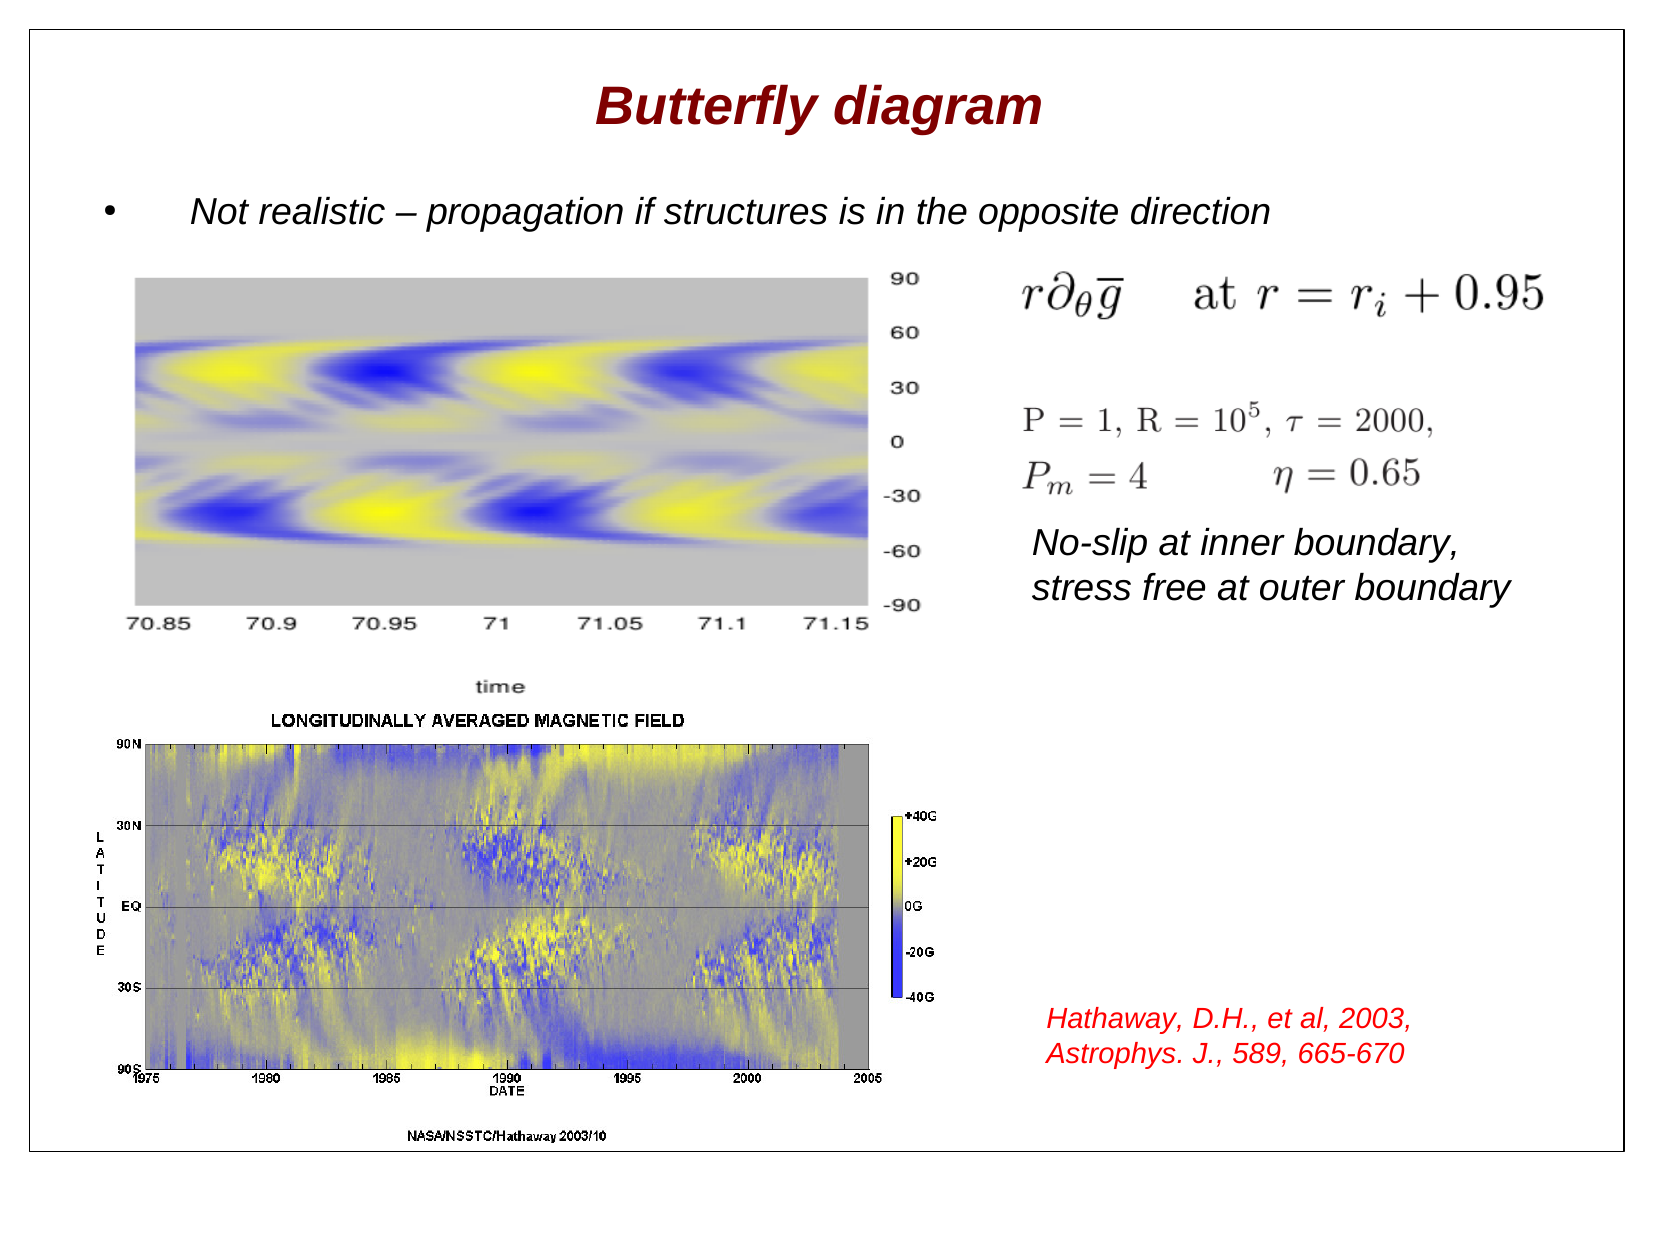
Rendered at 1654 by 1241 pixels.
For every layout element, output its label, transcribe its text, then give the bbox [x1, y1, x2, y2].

picture [1263, 448, 1432, 500]
picture [1013, 454, 1156, 500]
picture [95, 714, 936, 1143]
text_box Hathaway, D.H., et al, 2003, Astrophys. J., 589, 665-670 [1031, 992, 1518, 1073]
picture [1015, 396, 1437, 442]
picture [1013, 257, 1551, 326]
picture [108, 253, 949, 706]
text_box Butterfly diagram [580, 64, 1073, 141]
text_box Not realistic – propagation if structures is in the opposite direction [88, 183, 1595, 240]
text_box No-slip at inner boundary, stress free at outer boundary [1003, 510, 1513, 609]
